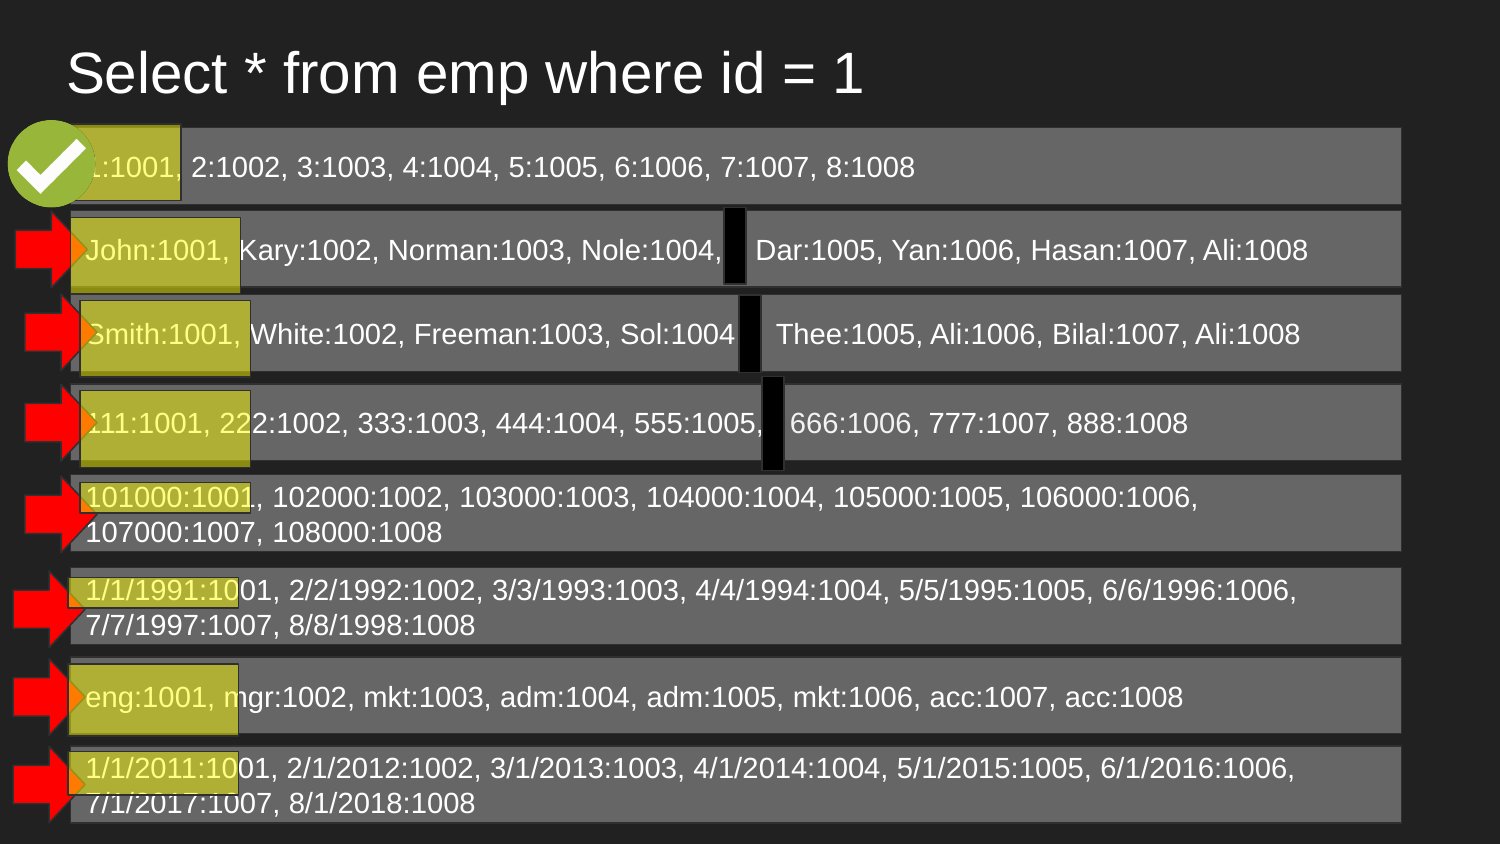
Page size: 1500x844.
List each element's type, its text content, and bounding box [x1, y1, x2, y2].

text_box [762, 376, 785, 471]
text_box [13, 746, 239, 823]
text_box [103, 124, 182, 201]
text_box [24, 384, 251, 468]
text_box [24, 293, 251, 377]
text_box [15, 217, 241, 295]
text_box [13, 658, 239, 737]
text_box Smith:1001, White:1002, Freeman:1003, Sol:1004, Thee:1005, Ali:1006, Bilal:1007, Ali:1008 [70, 294, 1402, 372]
text_box 101000:1001, 102000:1002, 103000:1003, 104000:1004, 105000:1005, 106000:1006, 107000:1007, 108000:1008 [70, 474, 1402, 552]
text_box 1/1/1991:1001, 2/2/1992:1002, 3/3/1993:1003, 4/4/1994:1004, 5/5/1995:1005, 6/6/1996:1006, 7/7/1997:1007, 8/8/1998:1008 [70, 567, 1402, 645]
text_box John:1001, Kary:1002, Norman:1003, Nole:1004, Dar:1005, Yan:1006, Hasan:1007, Ali:1008 [103, 210, 1402, 288]
text_box [13, 570, 239, 648]
text_box [724, 207, 747, 285]
text_box 111:1001, 222:1002, 333:1003, 444:1004, 555:1005, 666:1006, 777:1007, 888:1008 [785, 383, 1402, 461]
text_box 1/1/2011:1001, 2/1/2012:1002, 3/1/2013:1003, 4/1/2014:1004, 5/1/2015:1005, 6/1/2016:1006, 7/1/2017:1007, 8/1/2018:1008 [70, 746, 1402, 823]
text_box 111:1001, 222:1002, 333:1003, 444:1004, 555:1005, 666:1006, 777:1007, 888:1008 [70, 383, 762, 461]
text_box eng:1001, mgr:1002, mkt:1003, adm:1004, adm:1005, mkt:1006, acc:1007, acc:1008 [70, 656, 1402, 734]
text_box [24, 476, 251, 553]
picture [0, 114, 103, 218]
text_box [739, 295, 761, 373]
text_box 1:1001, 2:1002, 3:1003, 4:1004, 5:1005, 6:1006, 7:1007, 8:1008 [103, 127, 1402, 205]
title Select * from emp where id = 1 [51, 20, 1449, 115]
